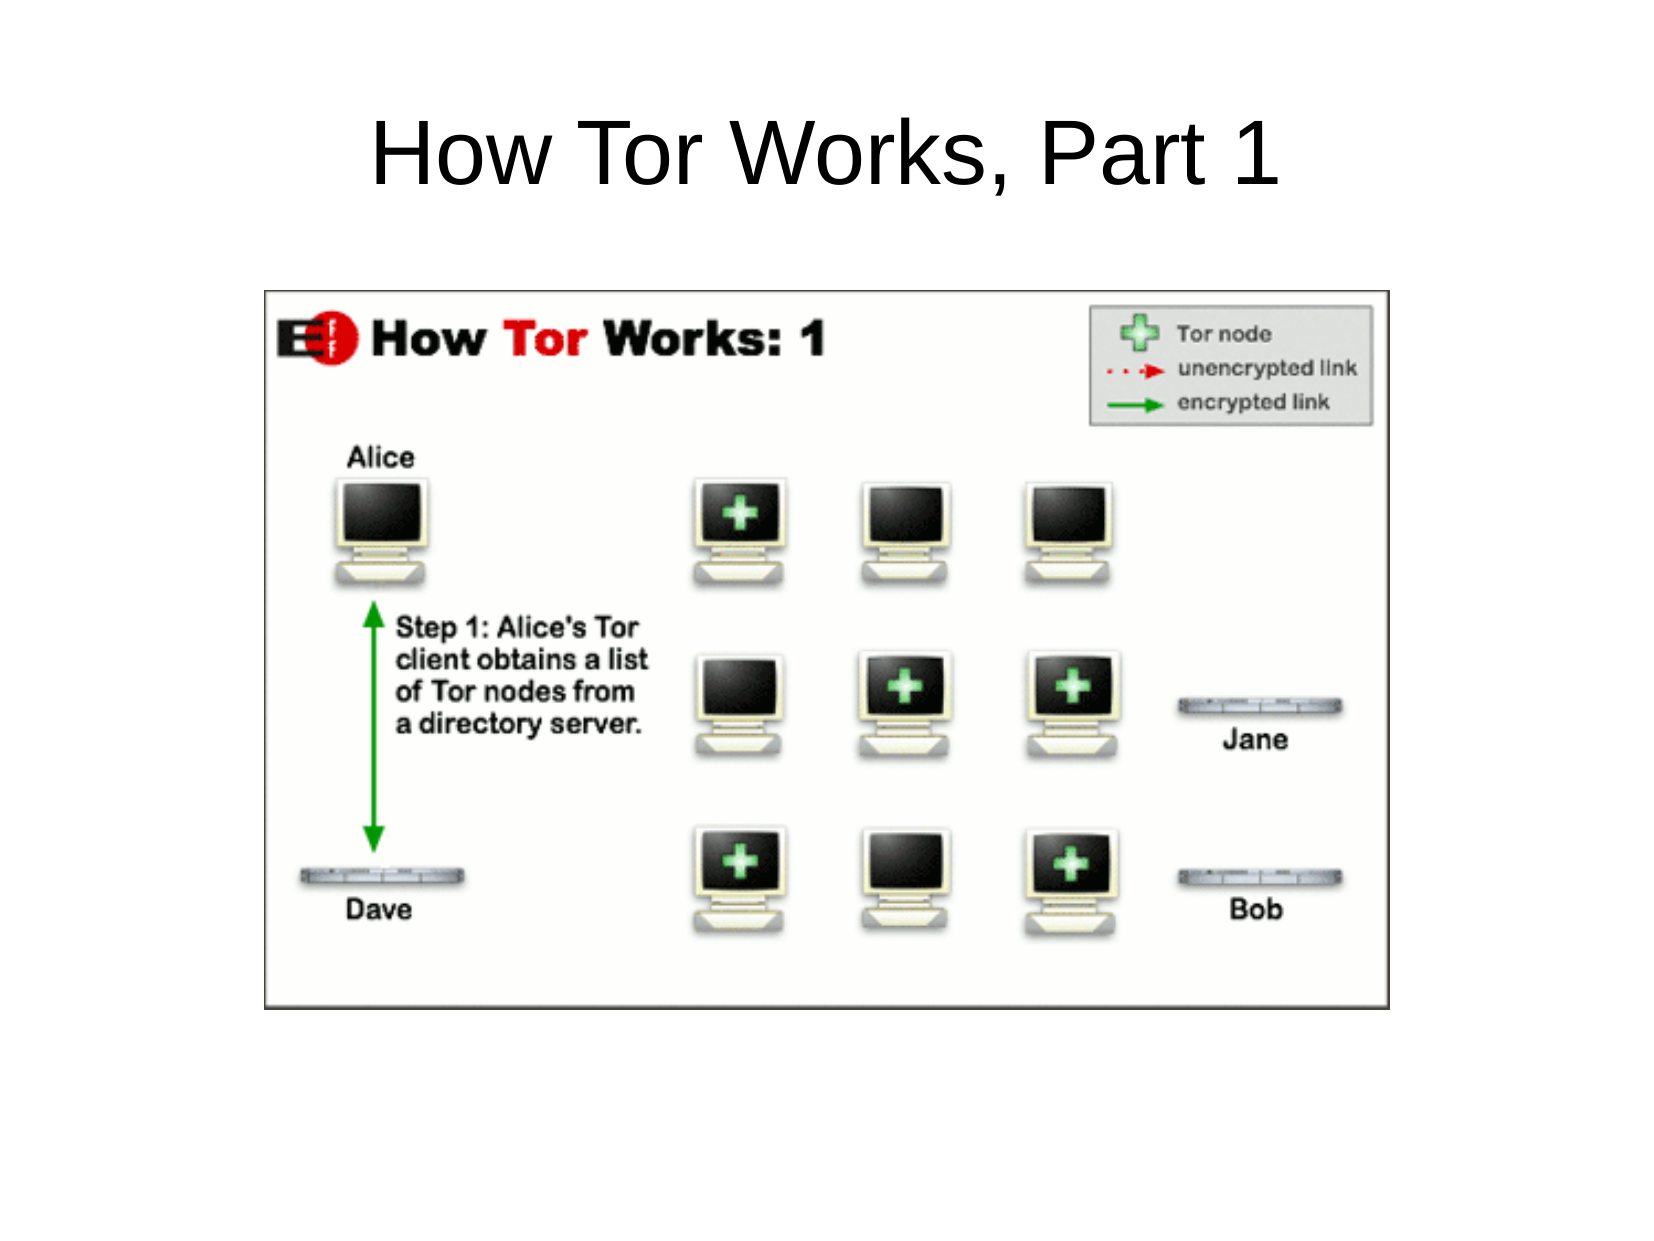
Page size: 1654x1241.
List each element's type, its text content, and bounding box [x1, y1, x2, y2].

picture [264, 290, 1390, 1010]
title How Tor Works, Part 1 [82, 49, 1571, 257]
